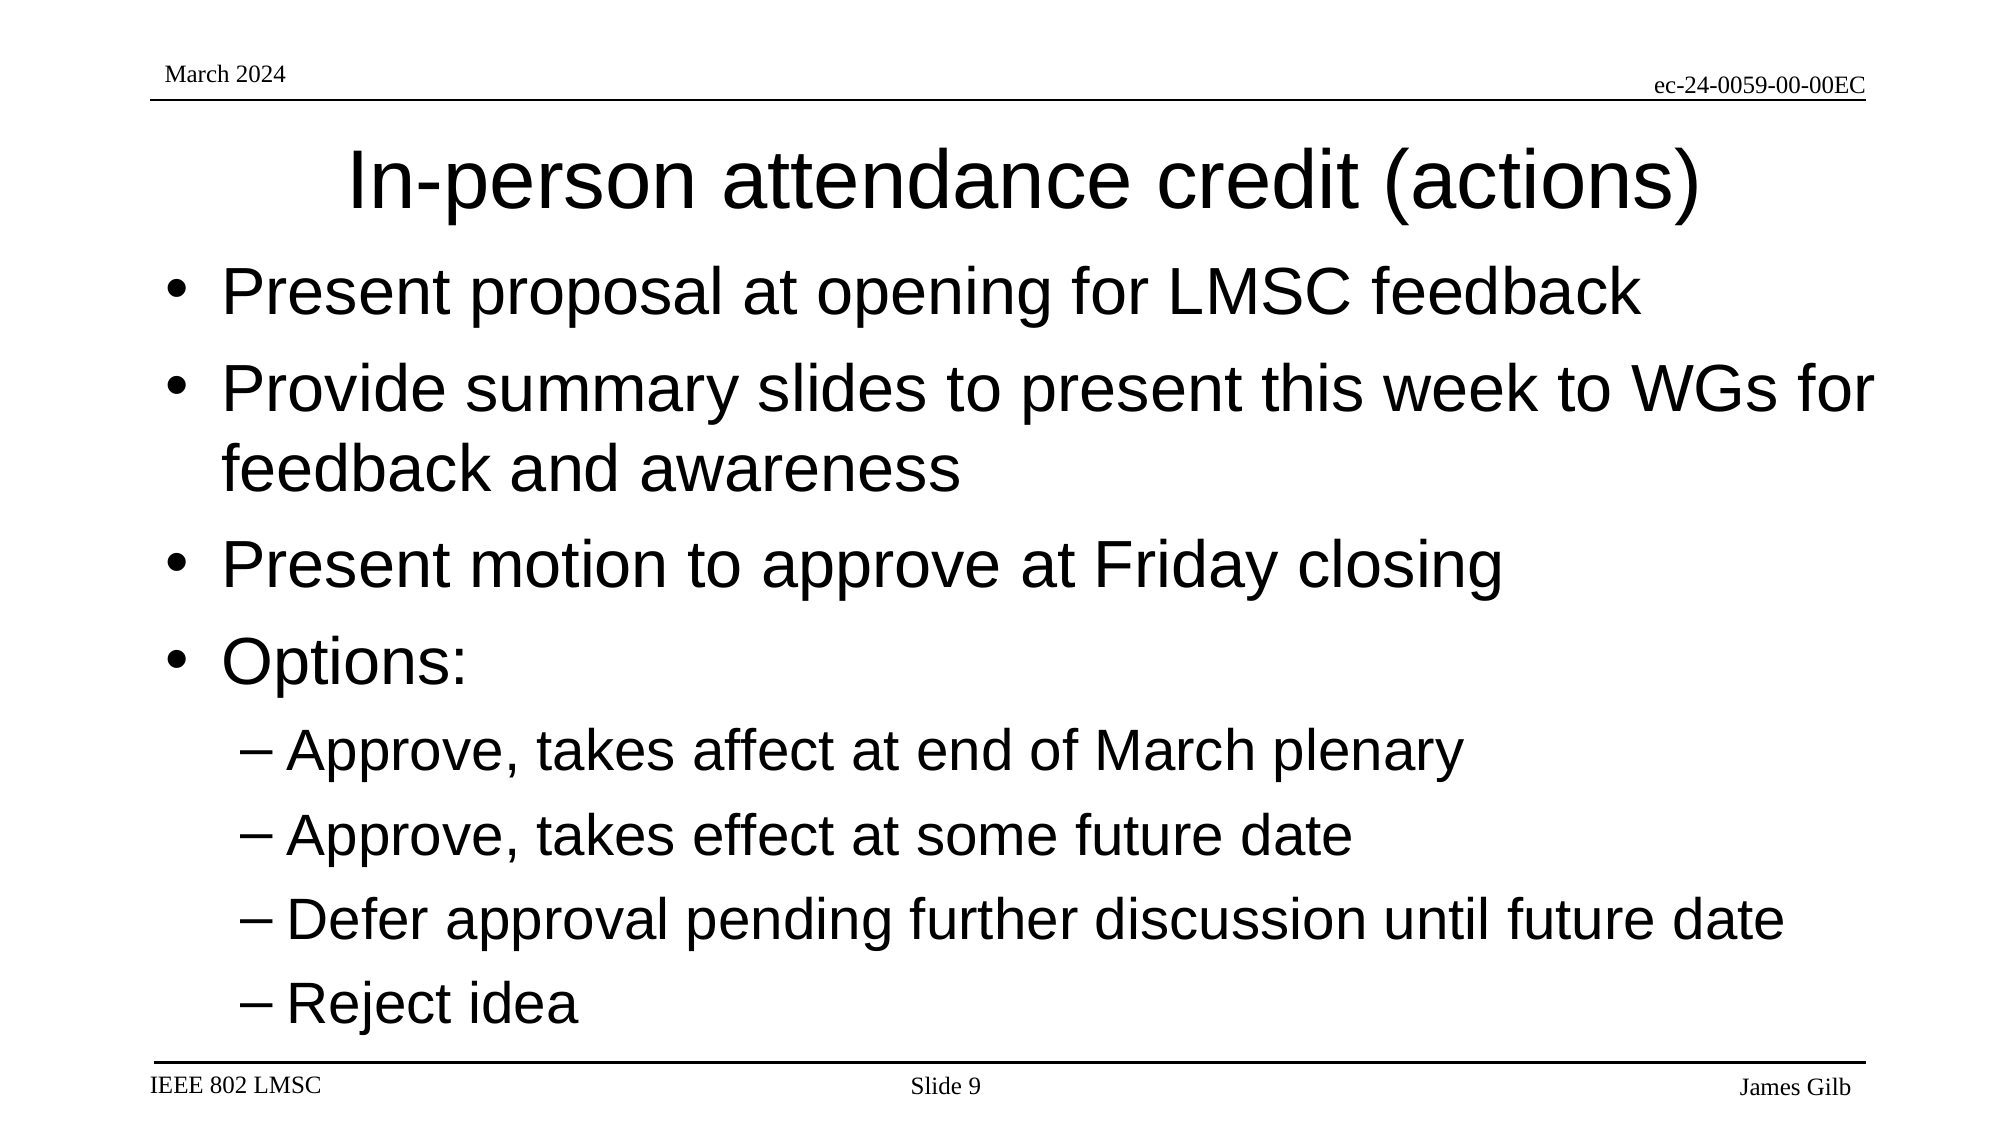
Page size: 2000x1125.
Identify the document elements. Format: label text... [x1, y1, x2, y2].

title In-person attendance credit (actions) [149, 112, 1900, 238]
list Present proposal at opening for LMSC feedback Provide summary slides to present this week to WGs for feedback and awareness Present motion to approve at Friday closing Options: Approve, takes affect at end of March plenary Approve, takes effect at some future date Defer approval pending further discussion until future date Reject idea [149, 239, 1900, 1051]
